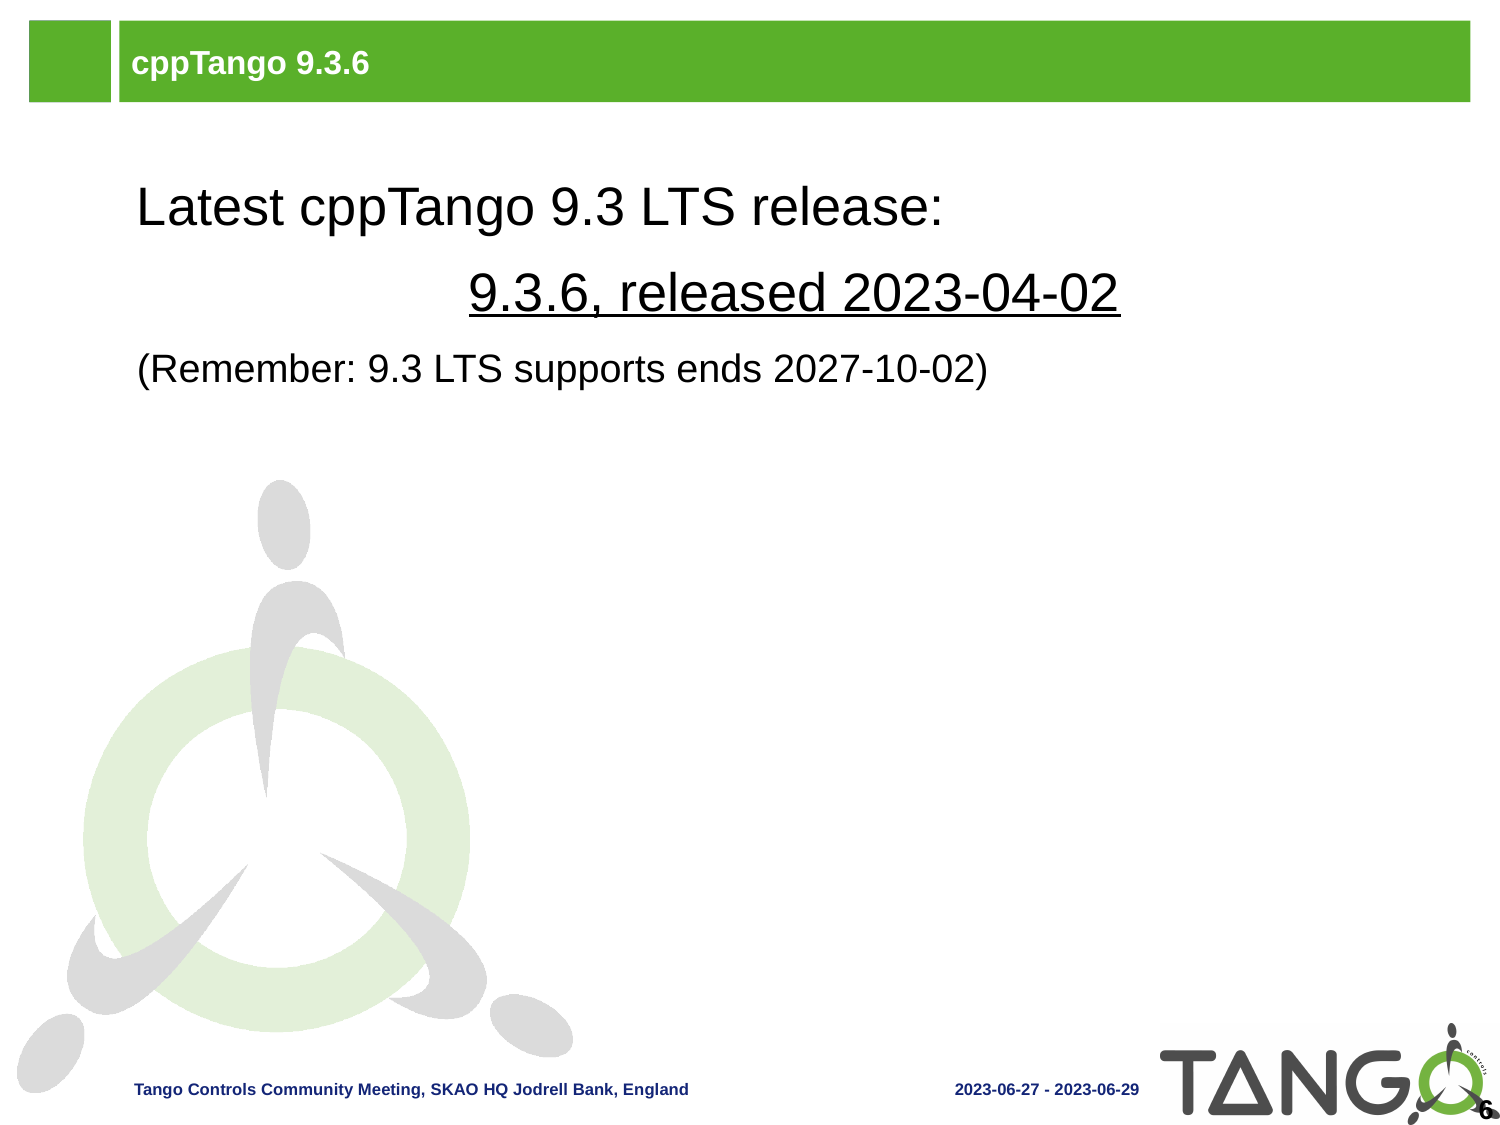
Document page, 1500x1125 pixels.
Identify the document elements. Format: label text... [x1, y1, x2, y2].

picture [17, 480, 573, 1093]
list Latest cppTango 9.3 LTS release: 9.3.6, released 2023-04-02 (Remember: 9.3 LTS supports ends 2027-10-02) [136, 171, 1453, 420]
slide_number <number> [1403, 1038, 1494, 1125]
picture [498, 1085, 505, 1093]
title cppTango 9.3.6 [119, 20, 1471, 103]
picture [468, 1085, 475, 1093]
picture [1160, 1023, 1500, 1125]
